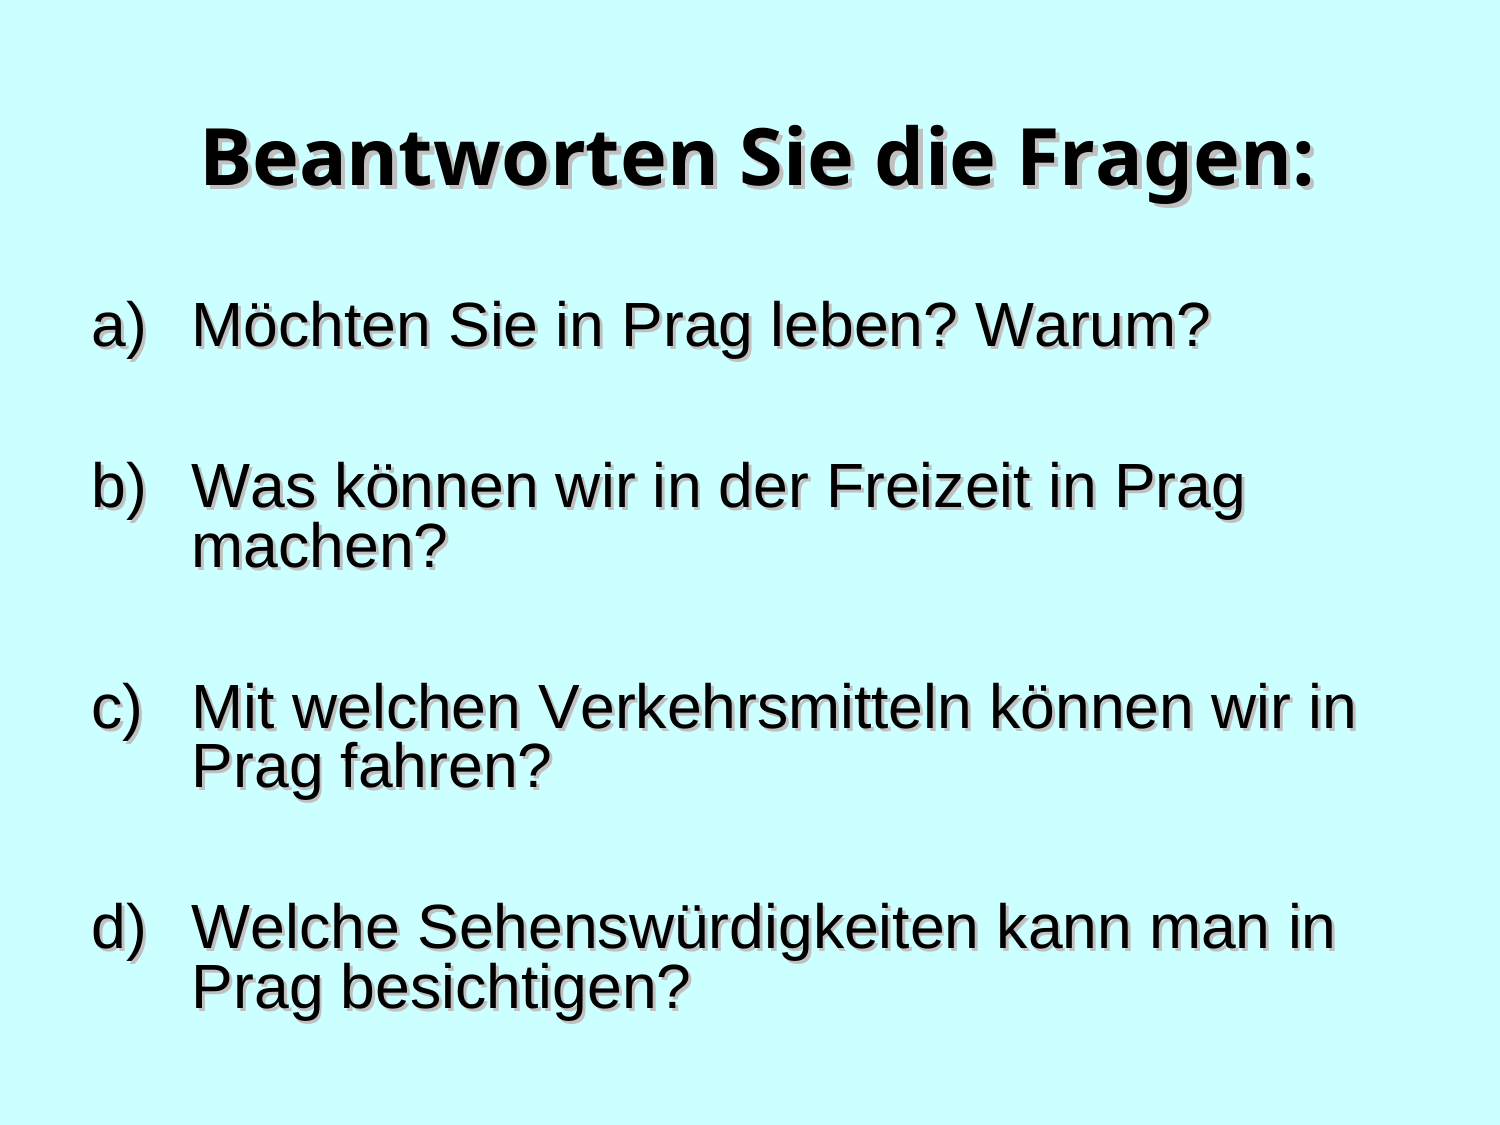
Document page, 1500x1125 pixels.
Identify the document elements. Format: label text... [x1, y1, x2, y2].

title Beantworten Sie die Fragen: [64, 40, 1451, 268]
list Möchten Sie in Prag leben? Warum? Was können wir in der Freizeit in Prag machen? Mit welchen Verkehrsmitteln können wir in Prag fahren? Welche Sehenswürdigkeiten kann man in Prag besichtigen? [76, 290, 1450, 1059]
